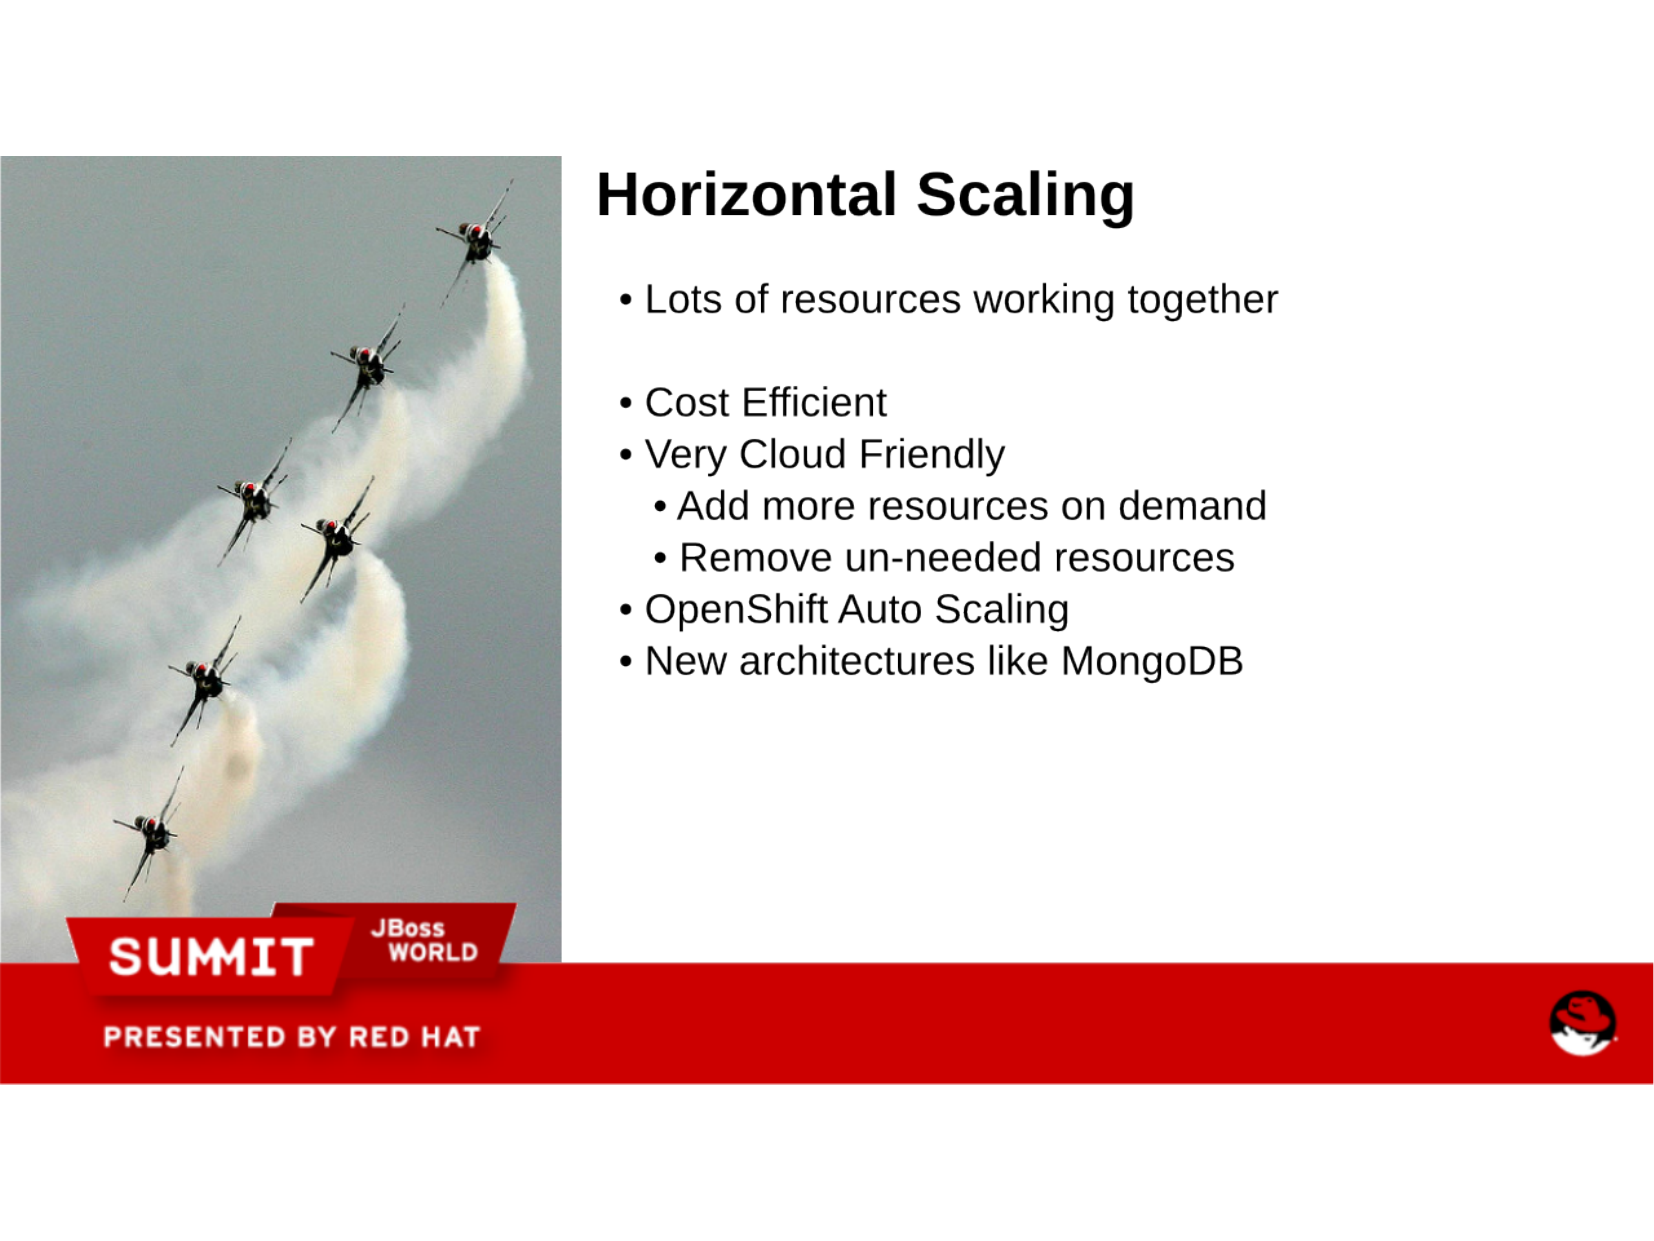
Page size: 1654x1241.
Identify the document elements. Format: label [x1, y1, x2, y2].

picture [0, 156, 1654, 1085]
